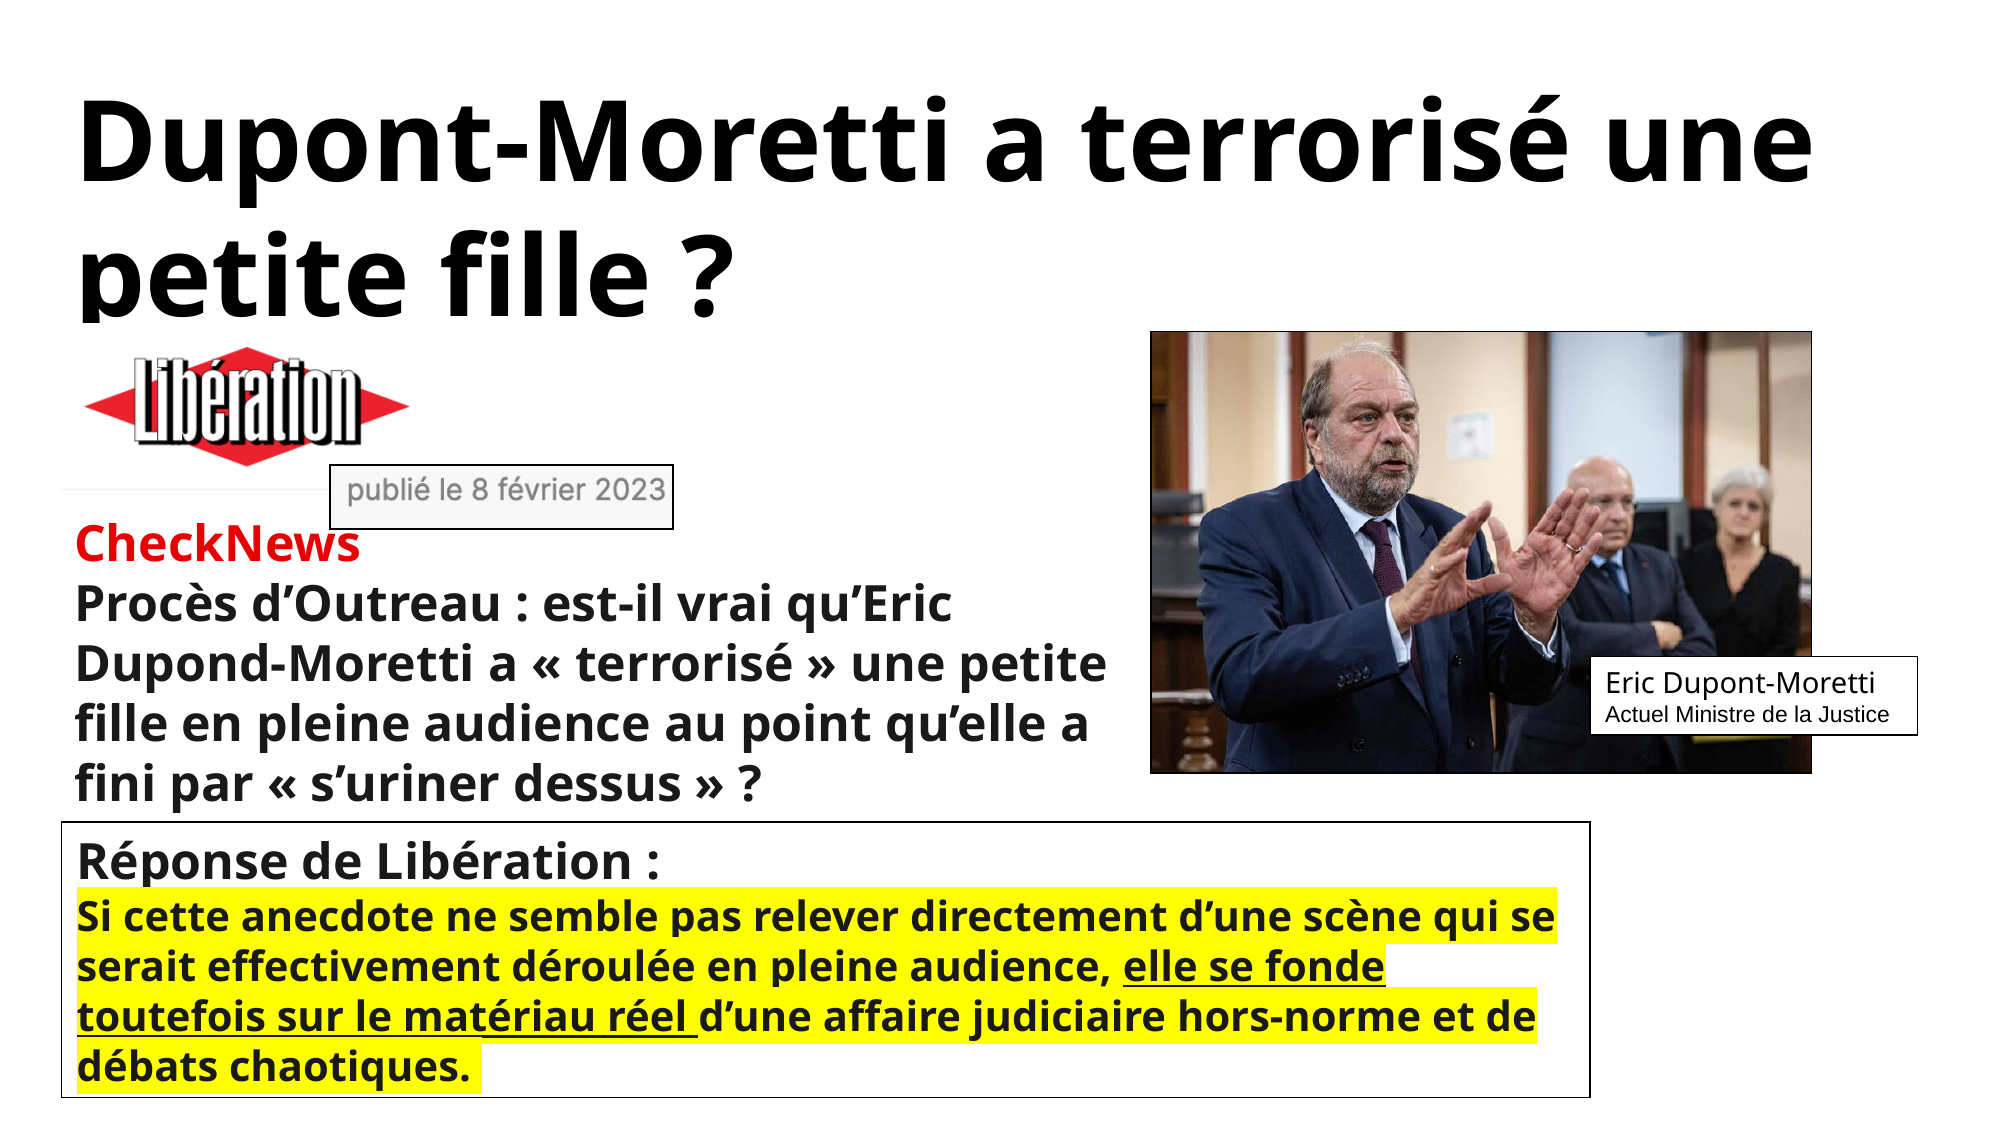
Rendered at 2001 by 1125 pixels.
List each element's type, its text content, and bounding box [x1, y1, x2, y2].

picture [1151, 332, 1811, 773]
text_box CheckNews Procès d’Outreau : est-il vrai qu’Eric Dupond-Moretti a « terrorisé » une petite fille en pleine audience au point qu’elle a fini par « s’uriner dessus » ? [59, 503, 1152, 822]
picture [330, 465, 673, 529]
text_box Réponse de Libération : Si cette anecdote ne semble pas relever directement d’une scène qui se serait effectivement déroulée en pleine audience, elle se fonde toutefois sur le matériau réel d’une affaire judiciaire hors-norme et de débats chaotiques. [61, 822, 1591, 1050]
text_box Eric Dupont-Moretti Actuel Ministre de la Justice [1590, 656, 1918, 735]
picture [59, 323, 437, 499]
text_box Dupont-Moretti a terrorisé une petite fille ? [59, 61, 1941, 350]
